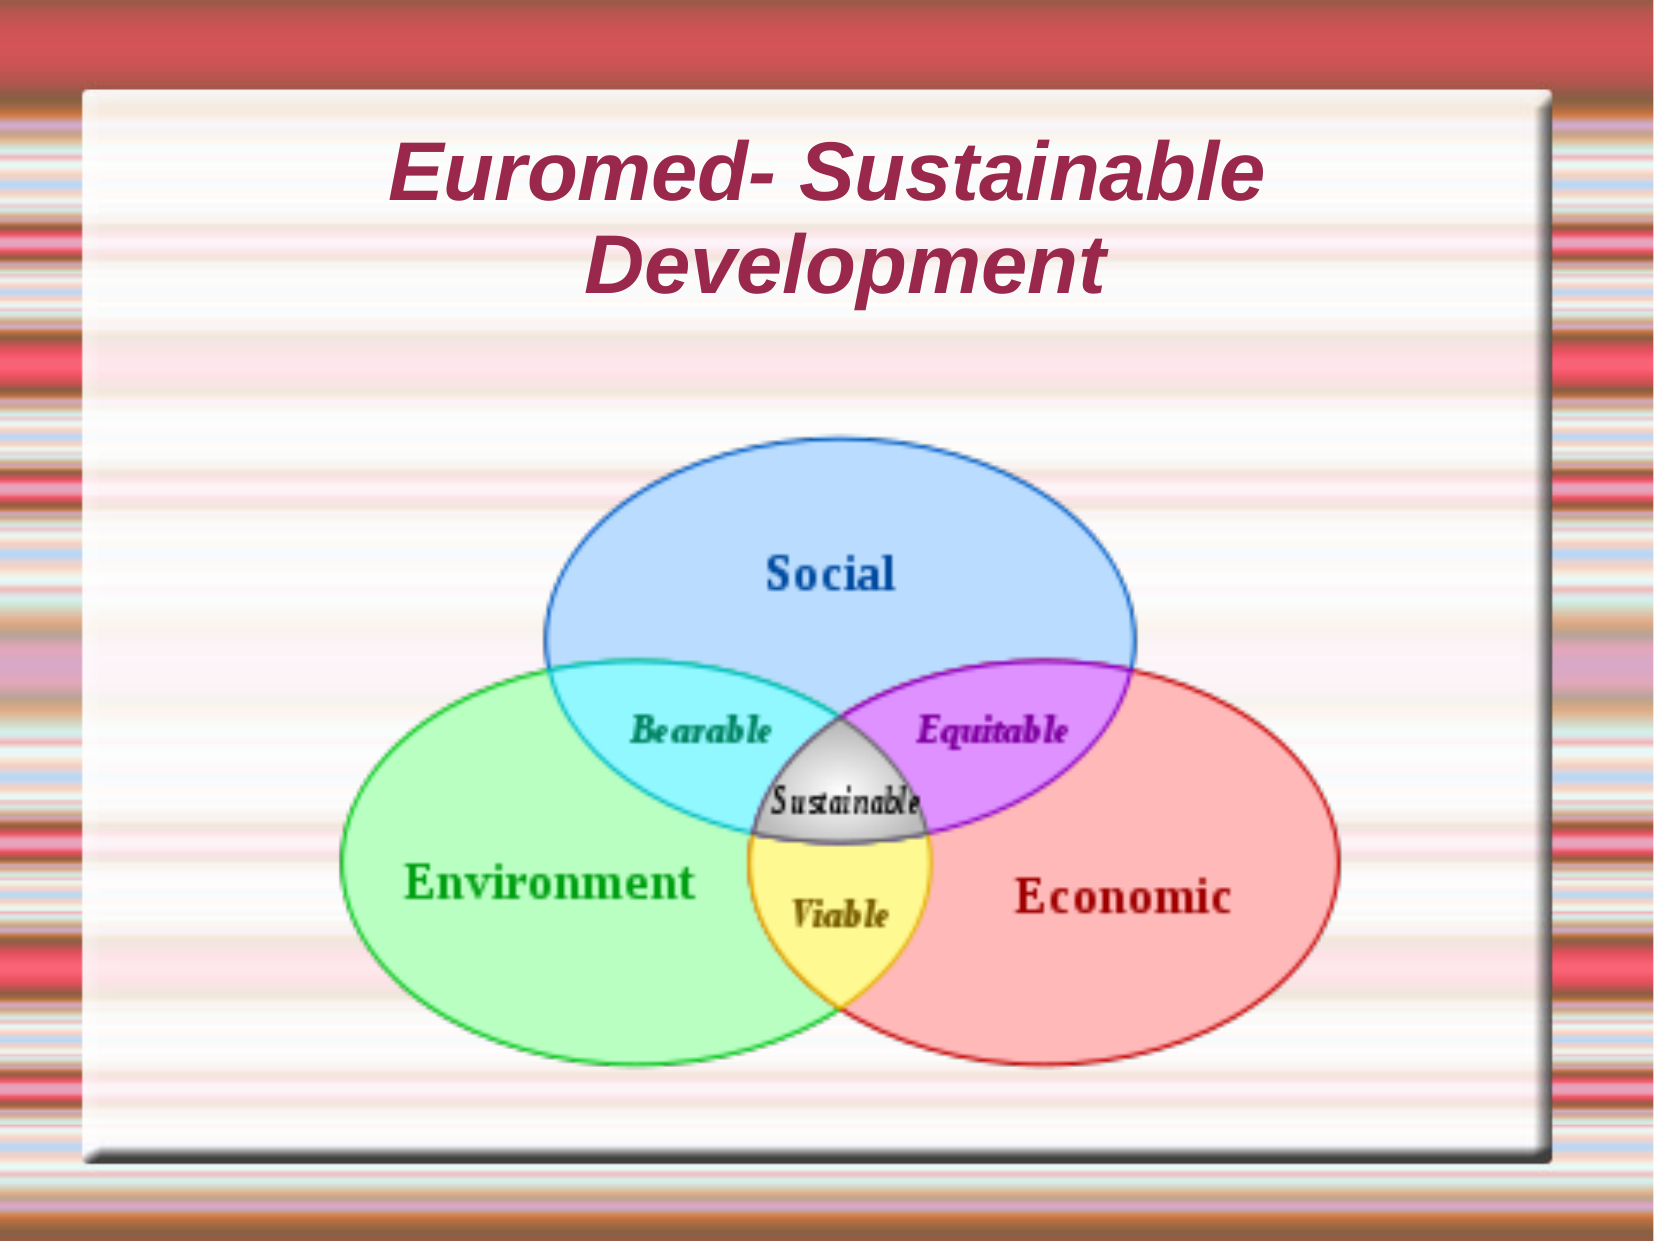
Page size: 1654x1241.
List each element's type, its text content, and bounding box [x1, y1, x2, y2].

picture [0, 0, 1654, 1241]
title Euromed- Sustainable Development [121, 114, 1534, 322]
